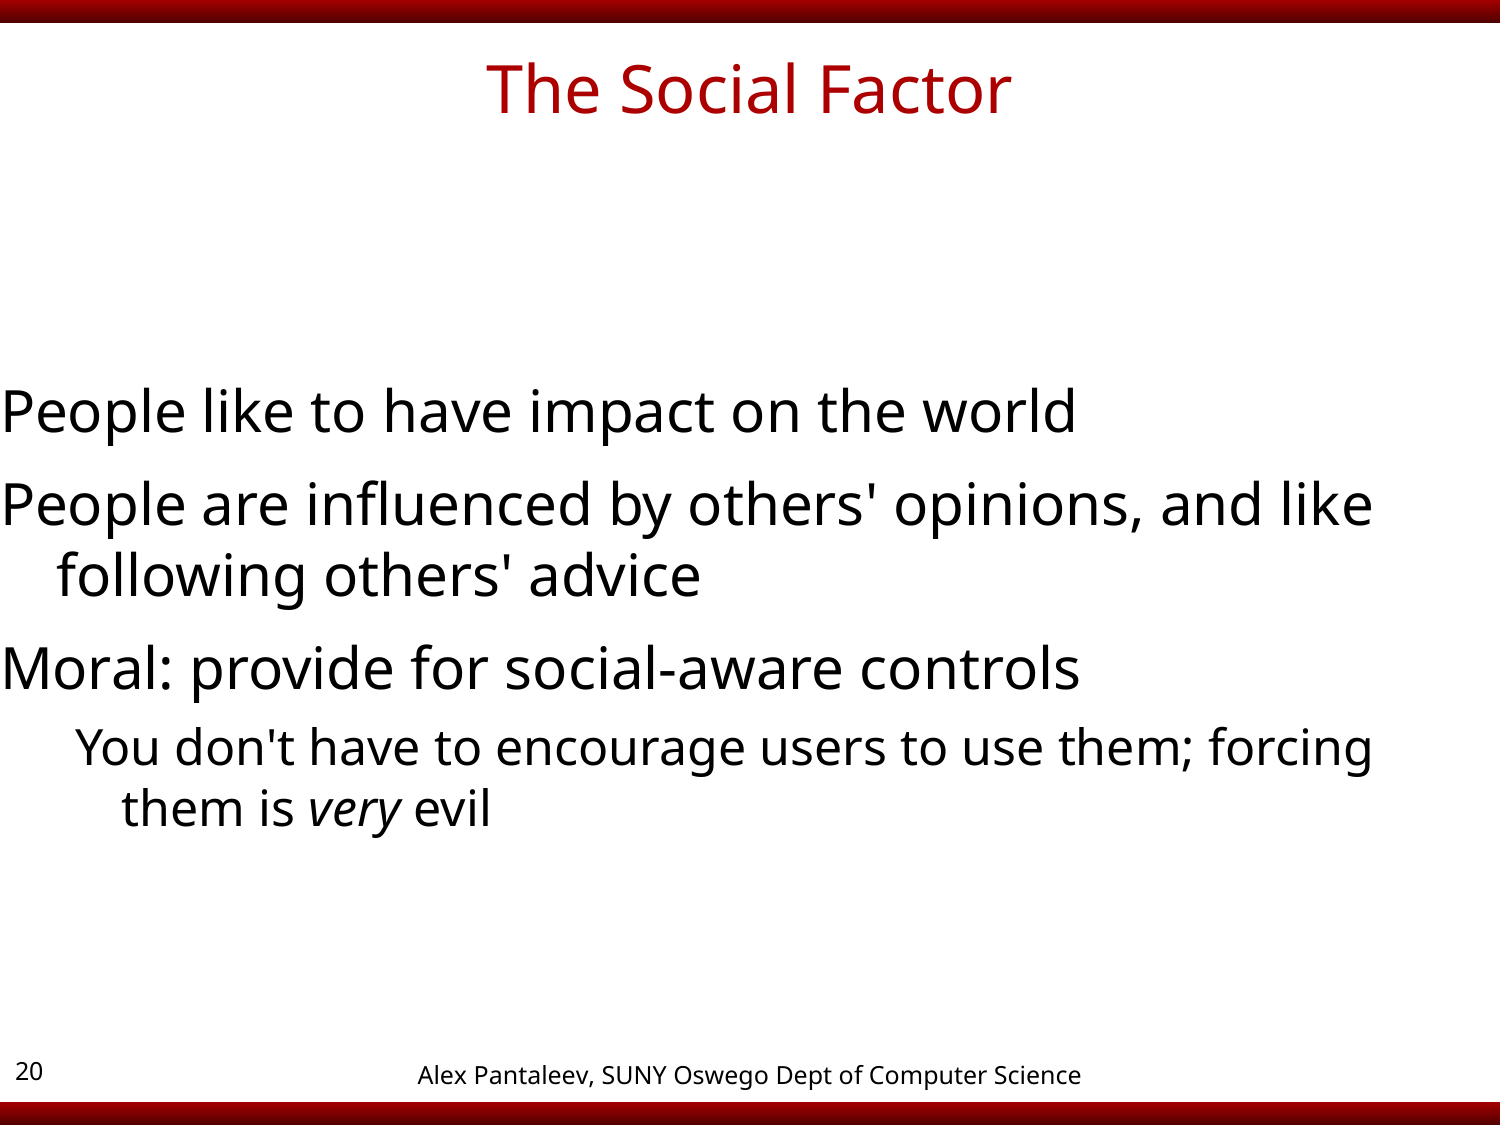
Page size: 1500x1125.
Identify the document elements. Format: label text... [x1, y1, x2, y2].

list People like to have impact on the world People are influenced by others' opinions, and like following others' advice Moral: provide for social-aware controls You don't have to encourage users to use them; forcing them is very evil [0, 375, 1476, 976]
title The Social Factor [0, 24, 1500, 150]
